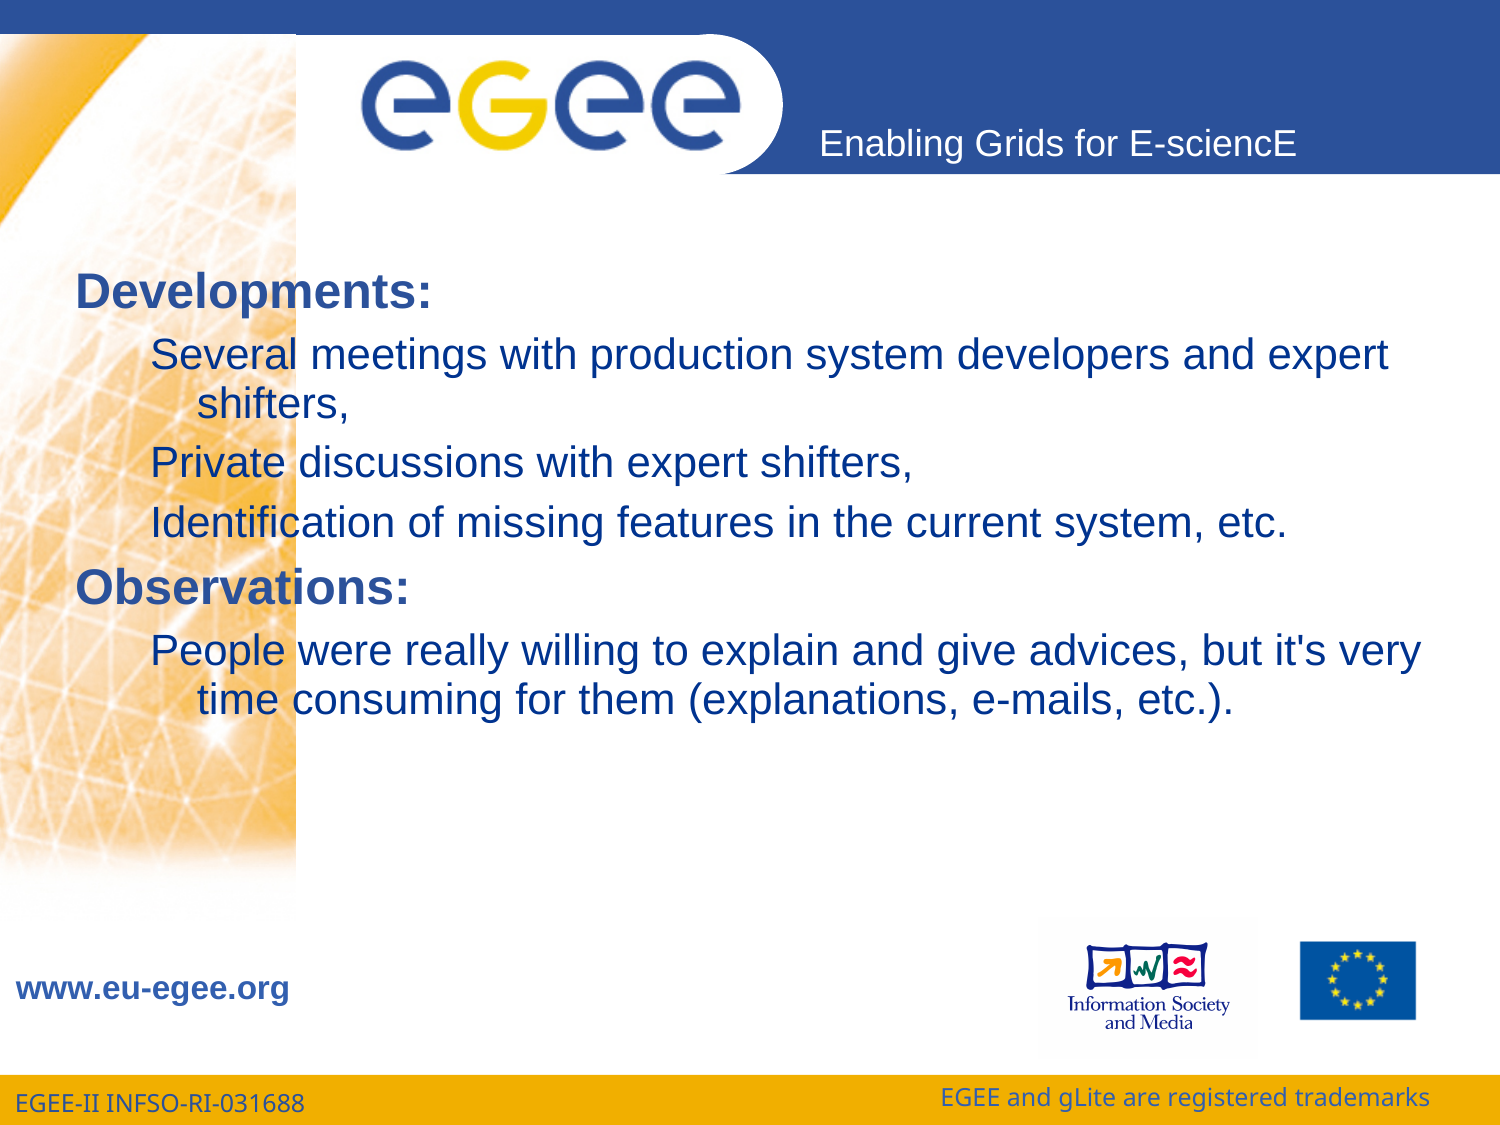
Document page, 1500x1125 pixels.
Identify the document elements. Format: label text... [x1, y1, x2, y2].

picture [1291, 991, 1424, 1028]
list Developments: Several meetings with production system developers and expert shifters, Private discussions with expert shifters, Identification of missing features in the current system, etc. Observations: People were really willing to explain and give advices, but it's very time consuming for them (explanations, e-mails, etc.). [75, 263, 1425, 991]
picture [1038, 991, 1258, 1059]
picture [0, 34, 296, 921]
picture [355, 56, 748, 154]
